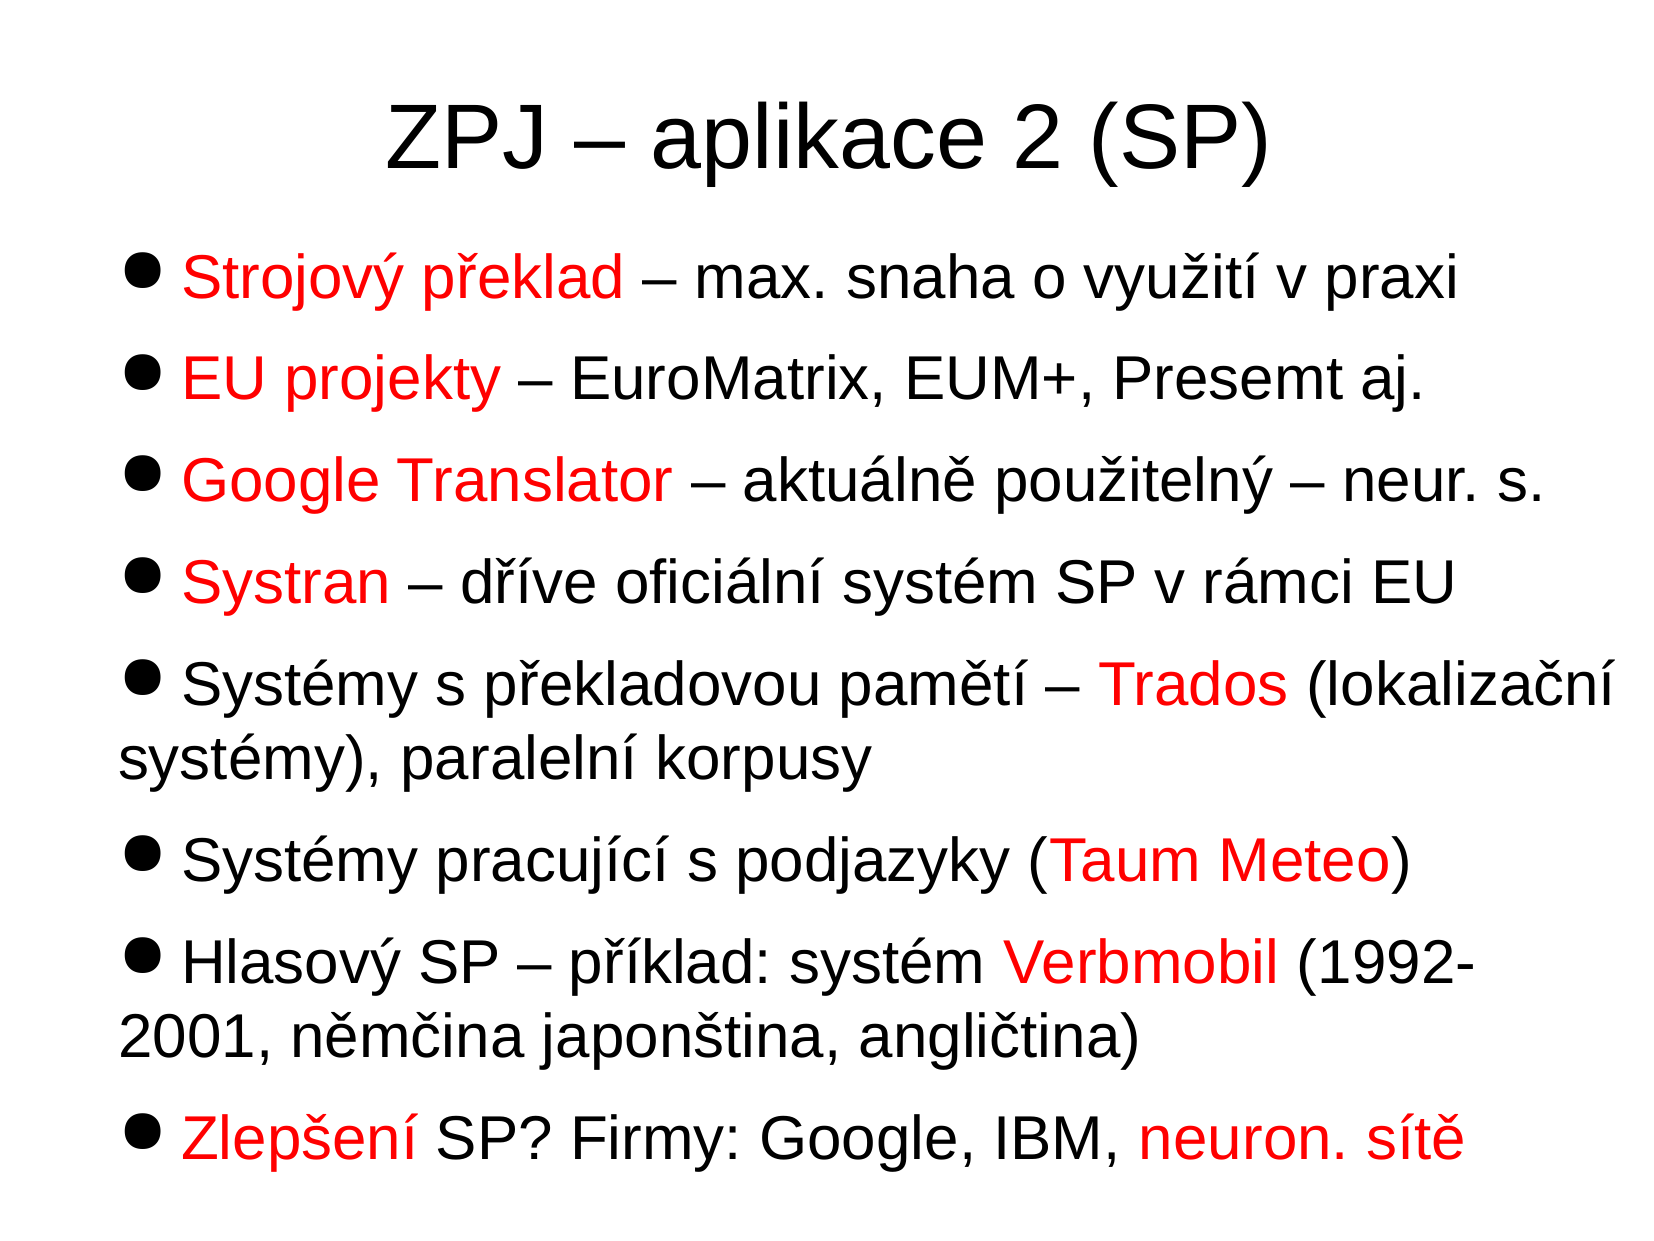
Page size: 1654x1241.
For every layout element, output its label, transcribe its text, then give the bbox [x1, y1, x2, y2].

title ZPJ – aplikace 2 (SP) [88, 56, 1571, 207]
list Strojový překlad – max. snaha o využití v praxi EU projekty – EuroMatrix, EUM+, Presemt aj. Google Translator – aktuálně použitelný – neur. s. Systran – dříve oficiální systém SP v rámci EU Systémy s překladovou pamětí – Trados (lokalizační systémy), paralelní korpusy Systémy pracující s podjazyky (Taum Meteo) Hlasový SP – příklad: systém Verbmobil (1992-2001, němčina japonština, angličtina) Zlepšení SP? Firmy: Google, IBM, neuron. sítě [118, 236, 1625, 1191]
